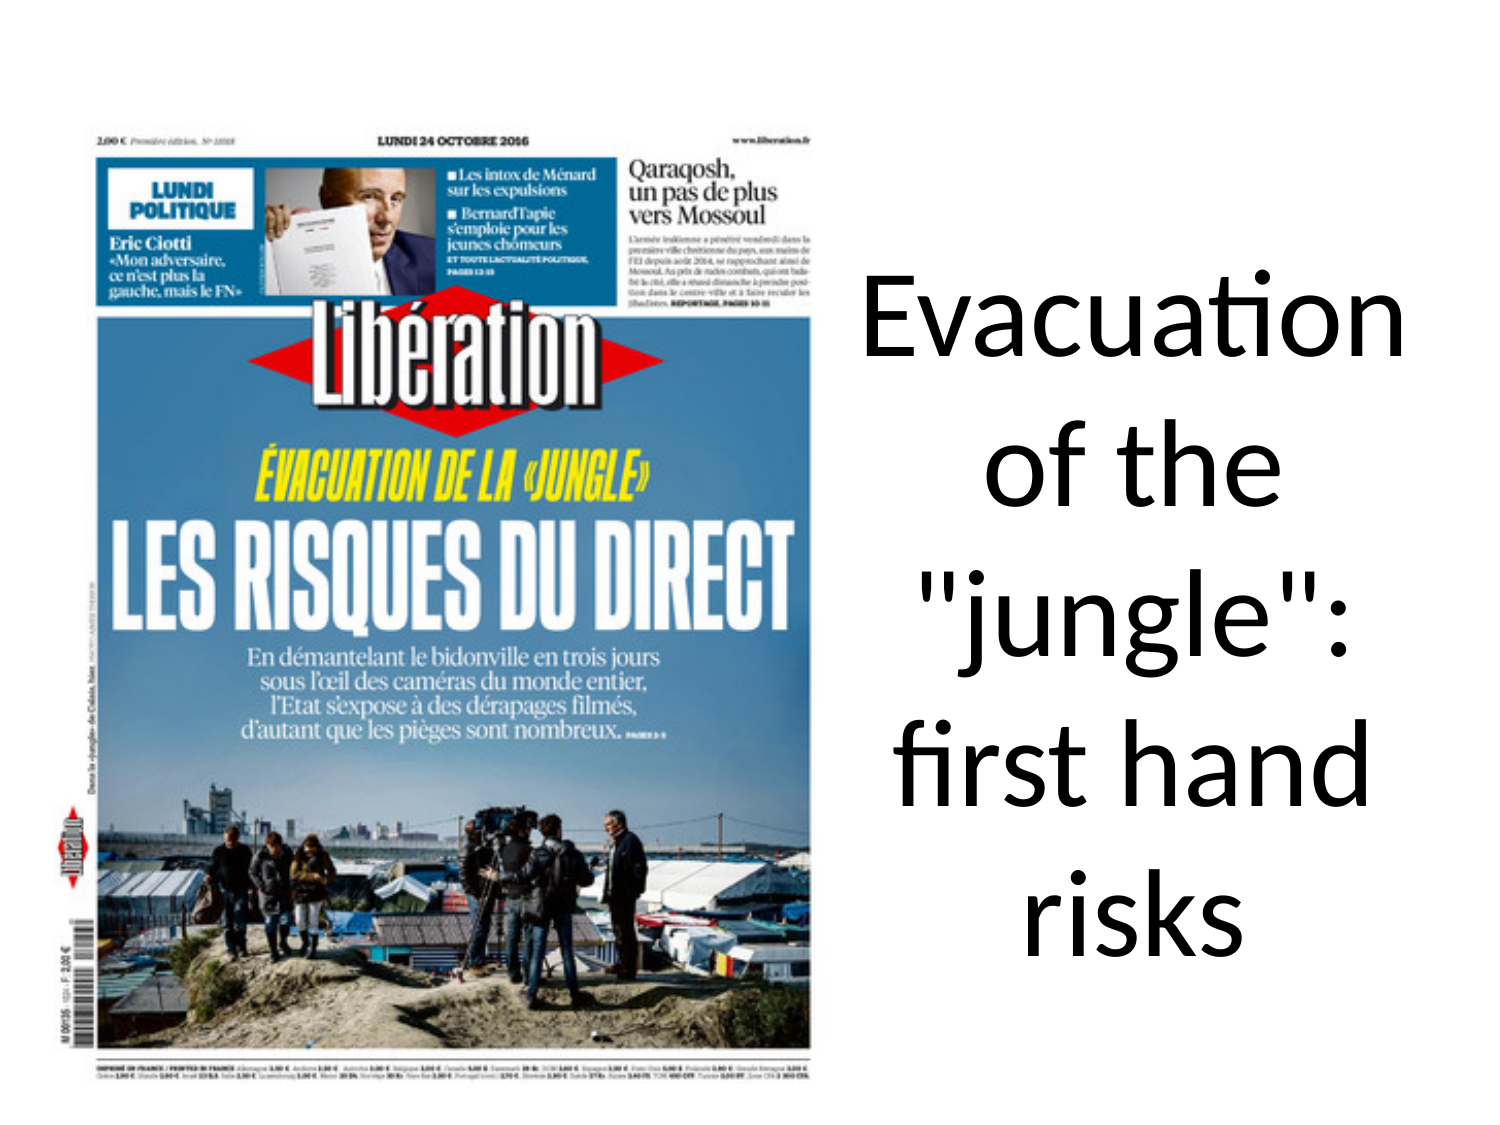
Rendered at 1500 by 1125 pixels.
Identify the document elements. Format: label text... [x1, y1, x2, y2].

text_box Evacuation of the "jungle": first hand risks [832, 224, 1436, 990]
picture [53, 94, 855, 1125]
